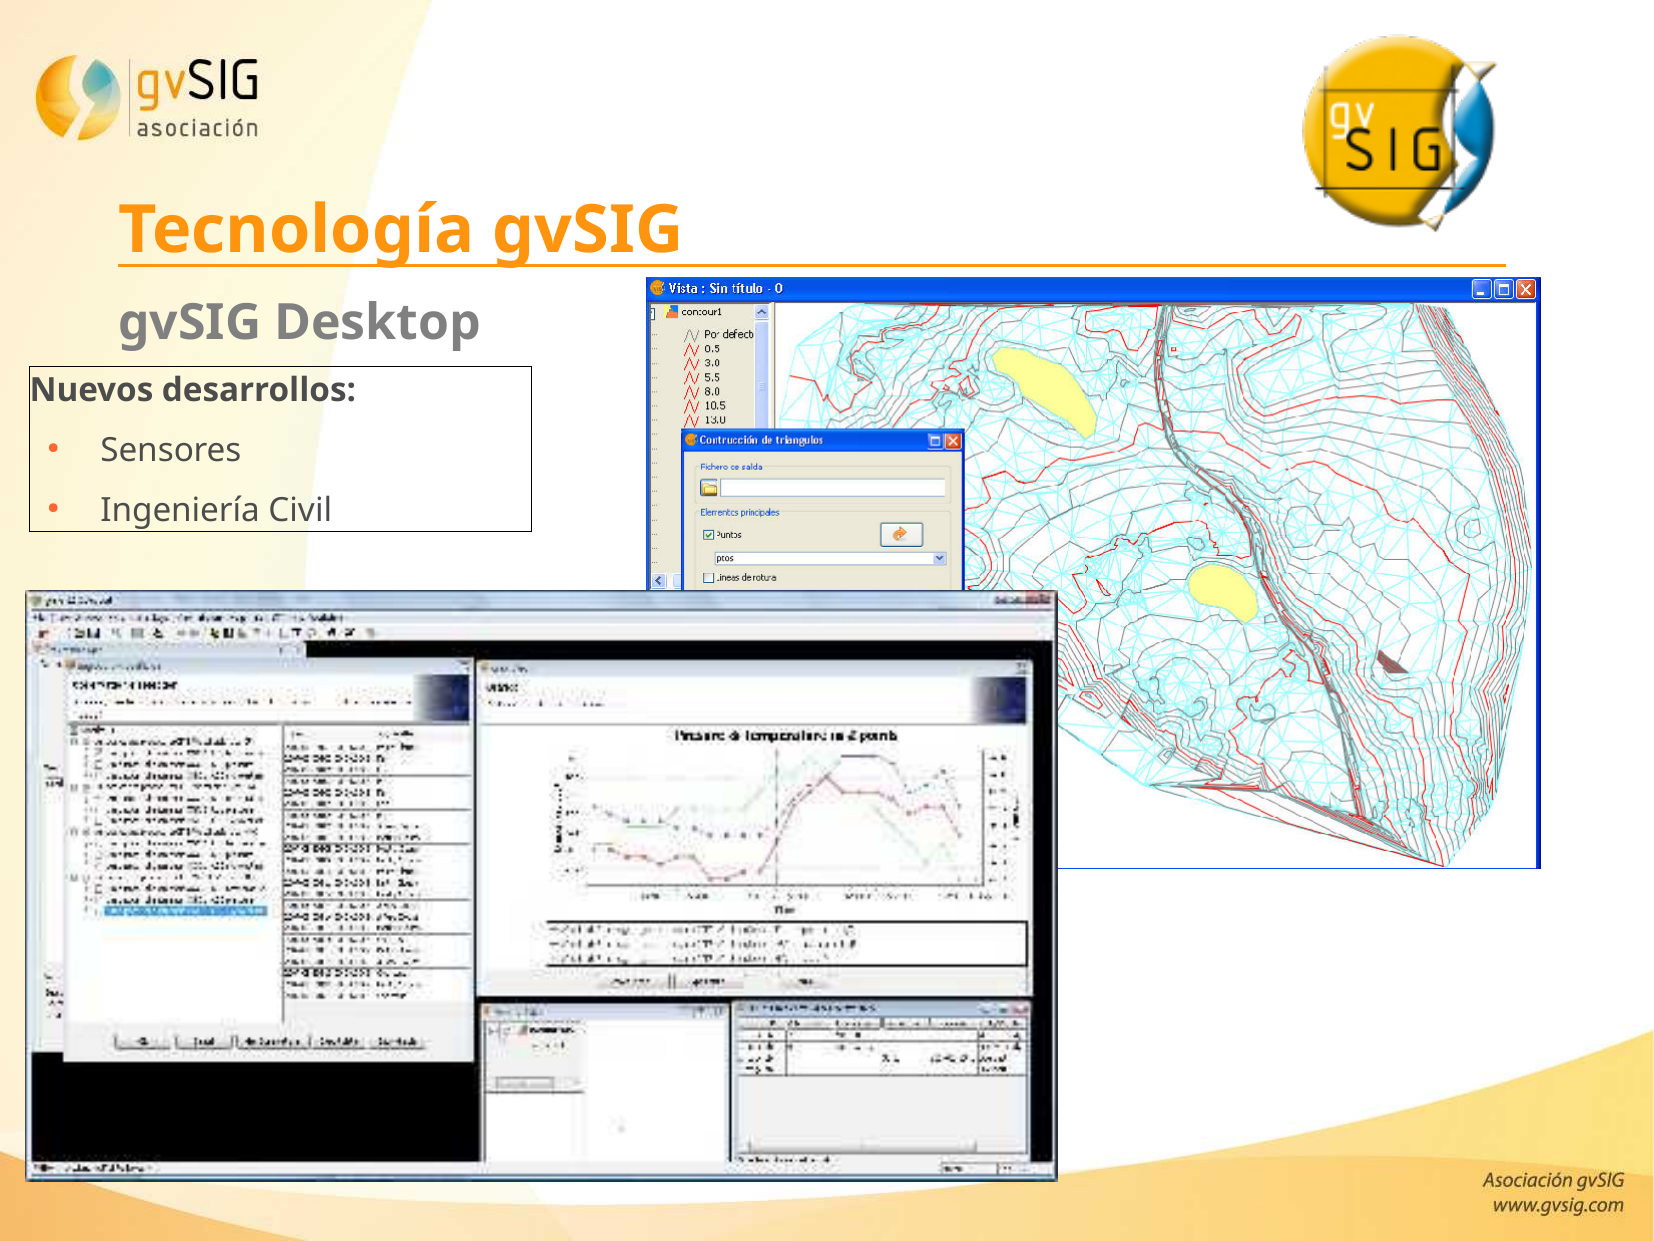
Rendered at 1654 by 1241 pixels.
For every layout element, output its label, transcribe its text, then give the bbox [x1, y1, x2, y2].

list Nuevos desarrollos: Sensores Ingeniería Civil [29, 366, 532, 532]
picture [0, 0, 1654, 1241]
title gvSIG Desktop [118, 276, 857, 365]
title Tecnología gvSIG [118, 177, 1607, 276]
